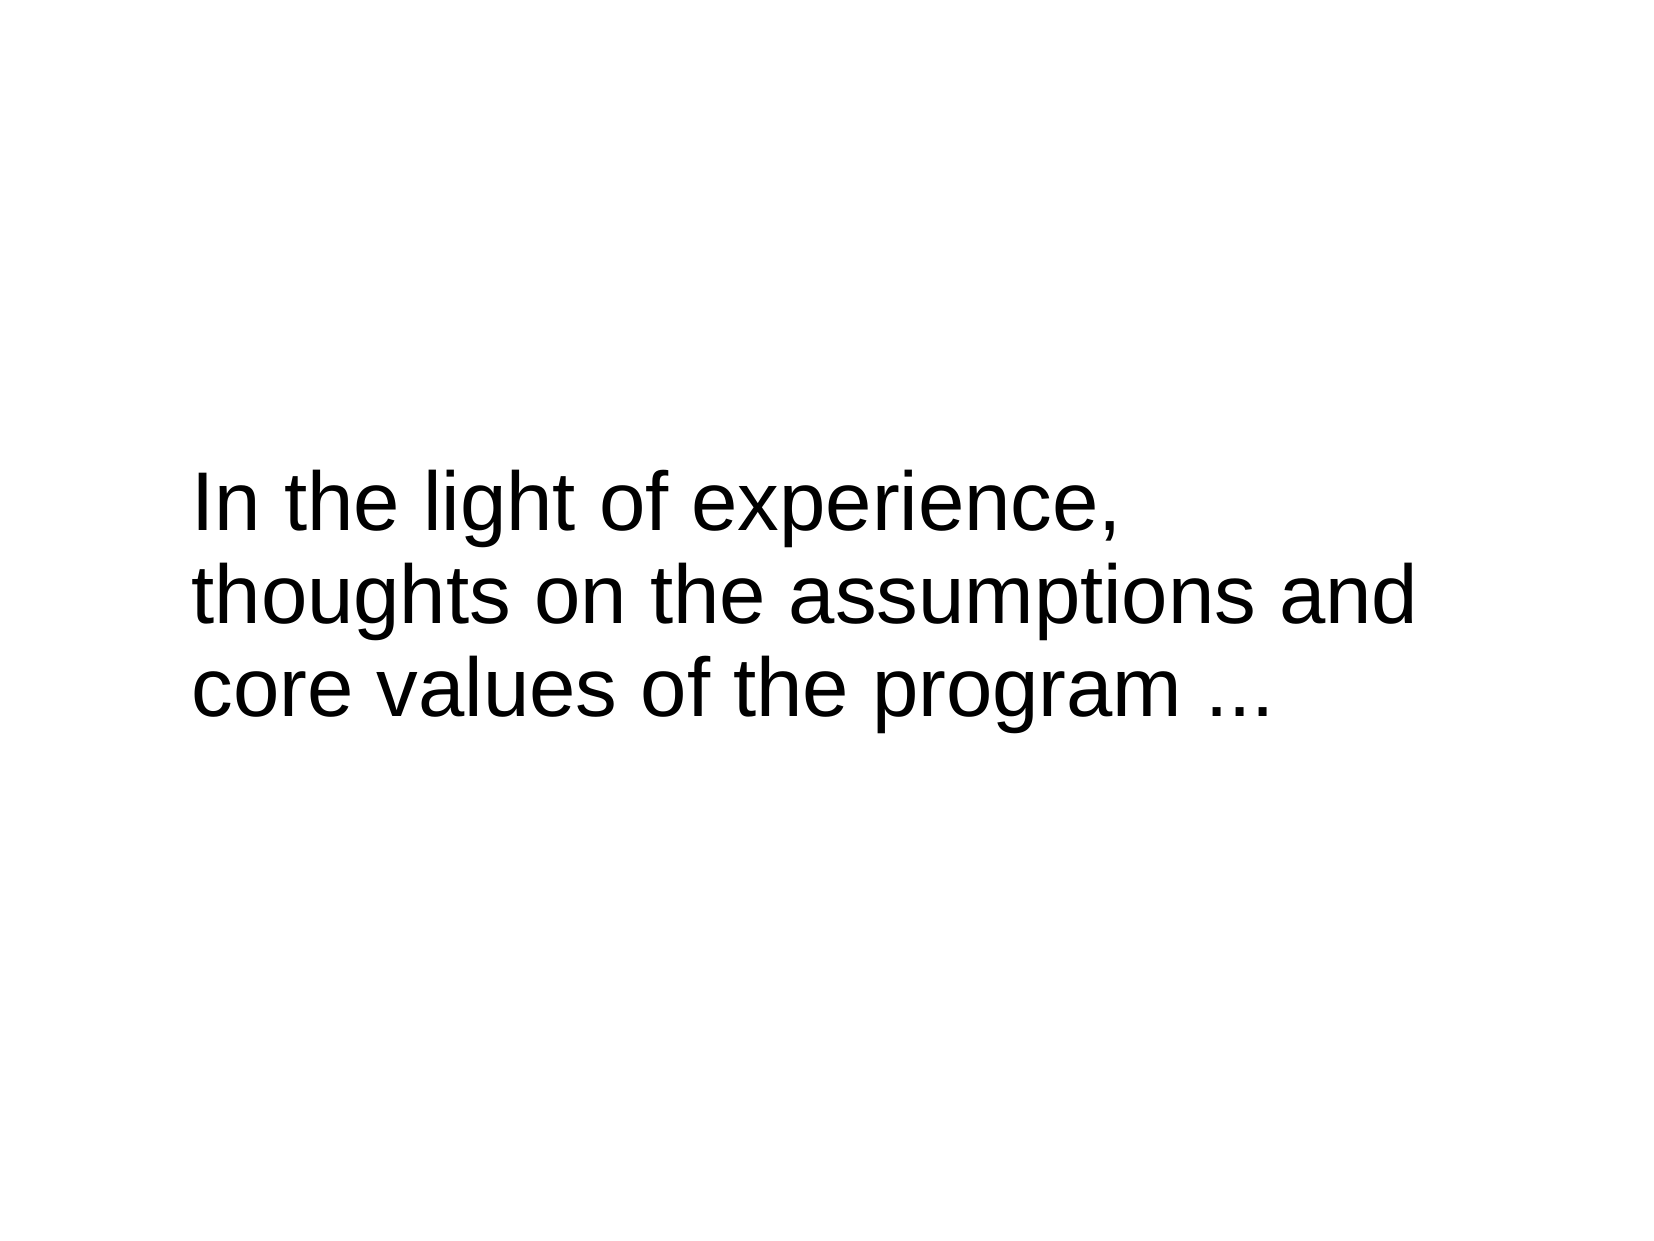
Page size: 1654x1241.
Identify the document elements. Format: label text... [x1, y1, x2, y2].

text_box In the light of experience, thoughts on the assumptions and core values of the program ... [177, 442, 1477, 737]
